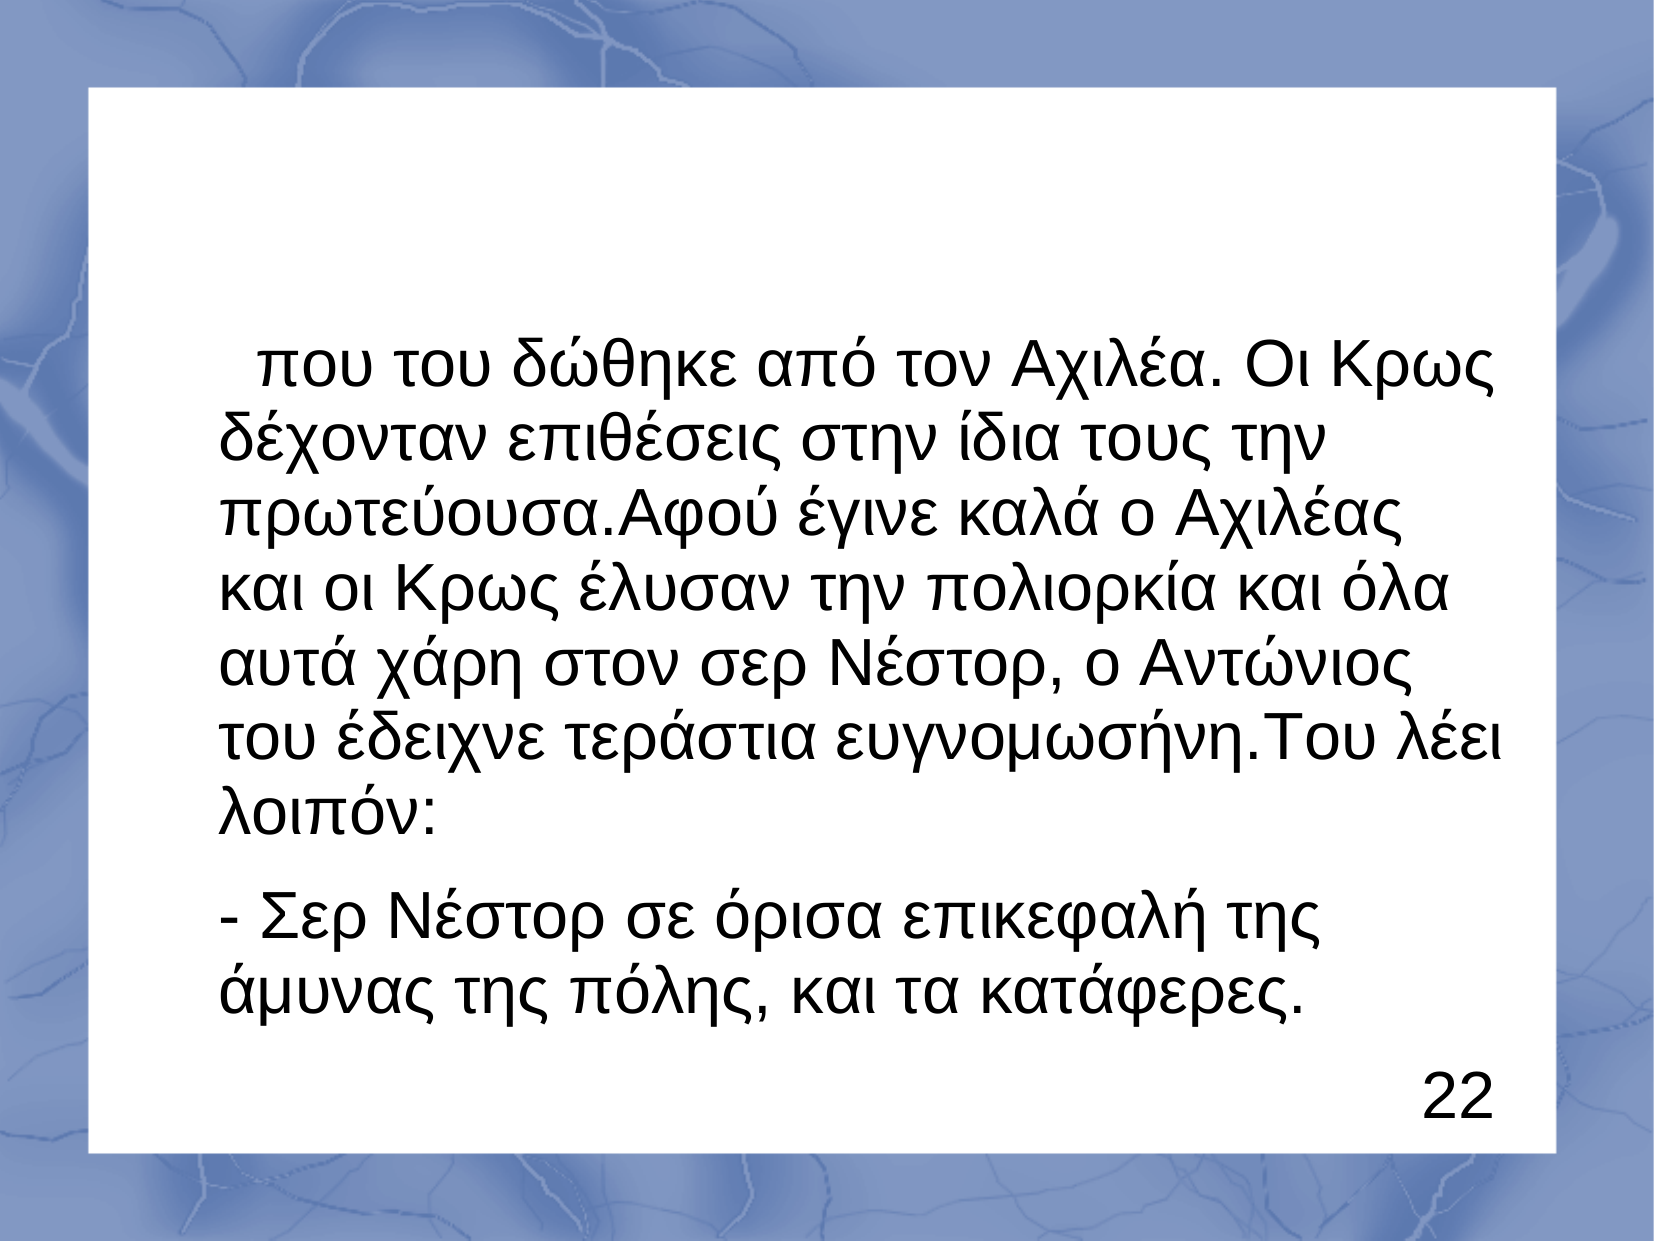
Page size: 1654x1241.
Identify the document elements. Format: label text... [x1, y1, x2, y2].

list που του δώθηκε από τον Αχιλέα. Οι Κρως δέχονταν επιθέσεις στην ίδια τους την πρωτεύουσα.Αφού έγινε καλά ο Αχιλέας και οι Κρως έλυσαν την πολιορκία και όλα αυτά χάρη στον σερ Νέστορ, ο Αντώνιος του έδειχνε τεράστια ευγνομωσήνη.Του λέει λοιπόν: - Σερ Νέστορ σε όρισα επικεφαλή της άμυνας της πόλης, και τα κατάφερες. 22 [147, 325, 1506, 1133]
picture [0, 0, 1654, 1241]
